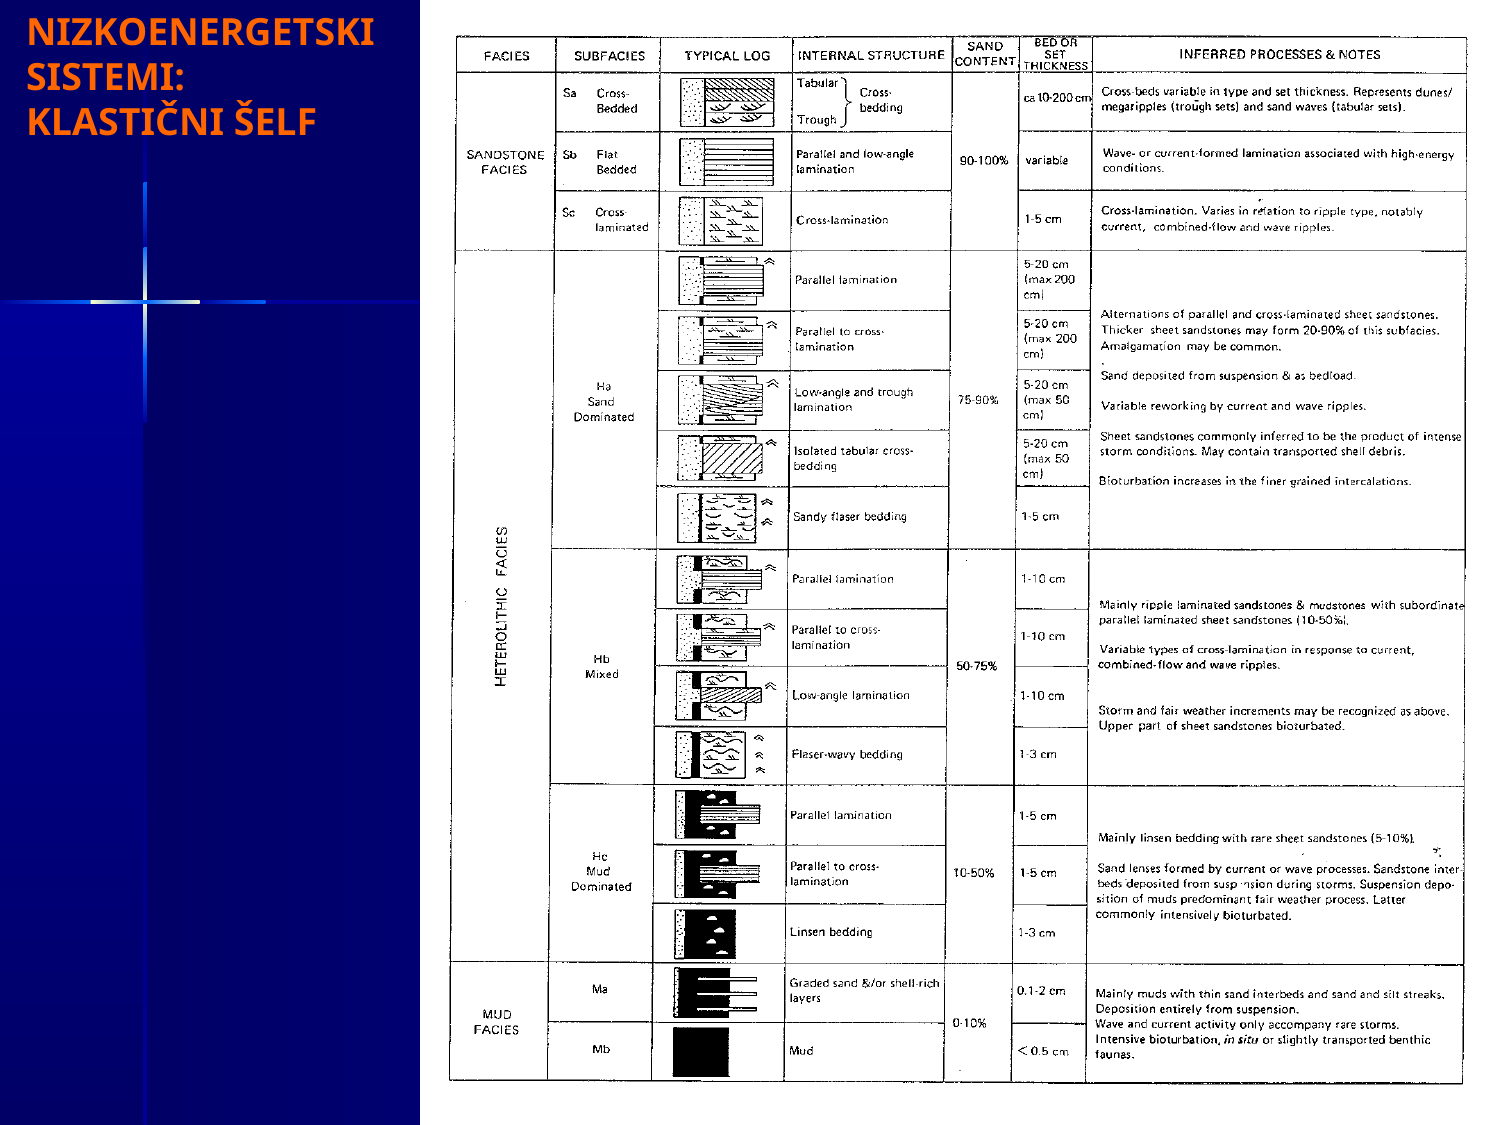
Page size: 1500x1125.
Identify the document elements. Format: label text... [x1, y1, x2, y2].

text_box NIZKOENERGETSKI SISTEMI: KLASTIČNI ŠELF [11, 0, 400, 151]
picture [420, 0, 1500, 1125]
